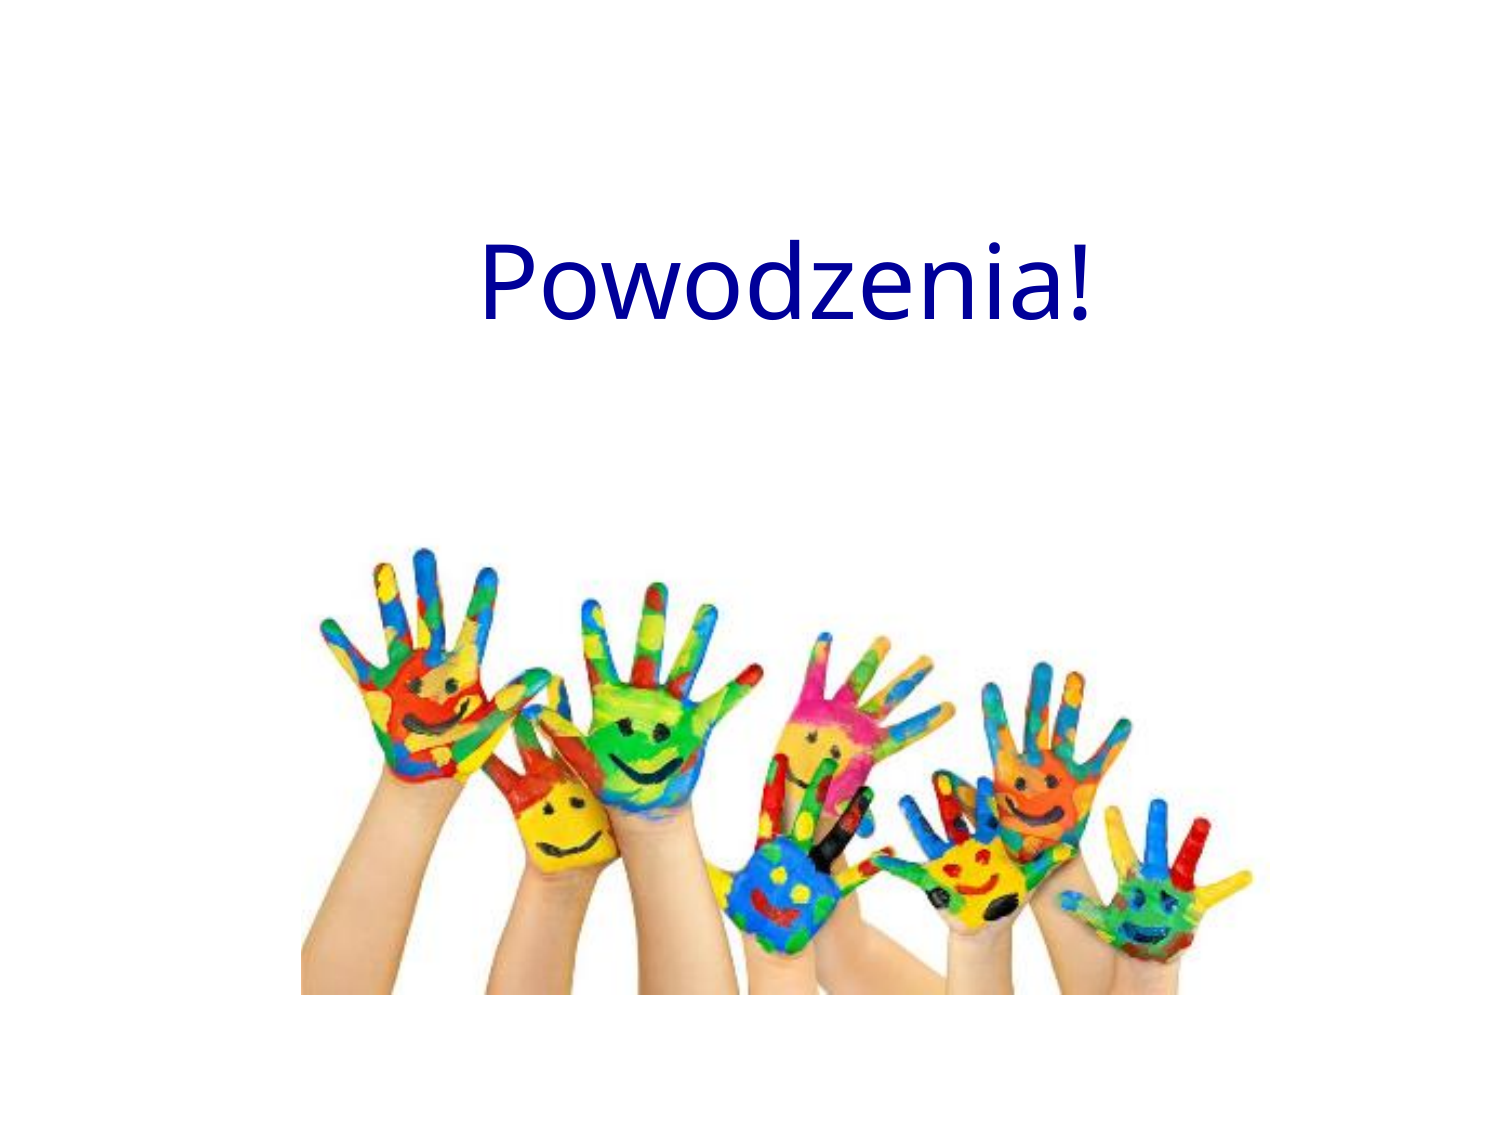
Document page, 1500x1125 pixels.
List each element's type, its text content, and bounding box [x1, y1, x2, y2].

picture [301, 373, 1270, 995]
list Powodzenia! [110, 208, 1461, 951]
